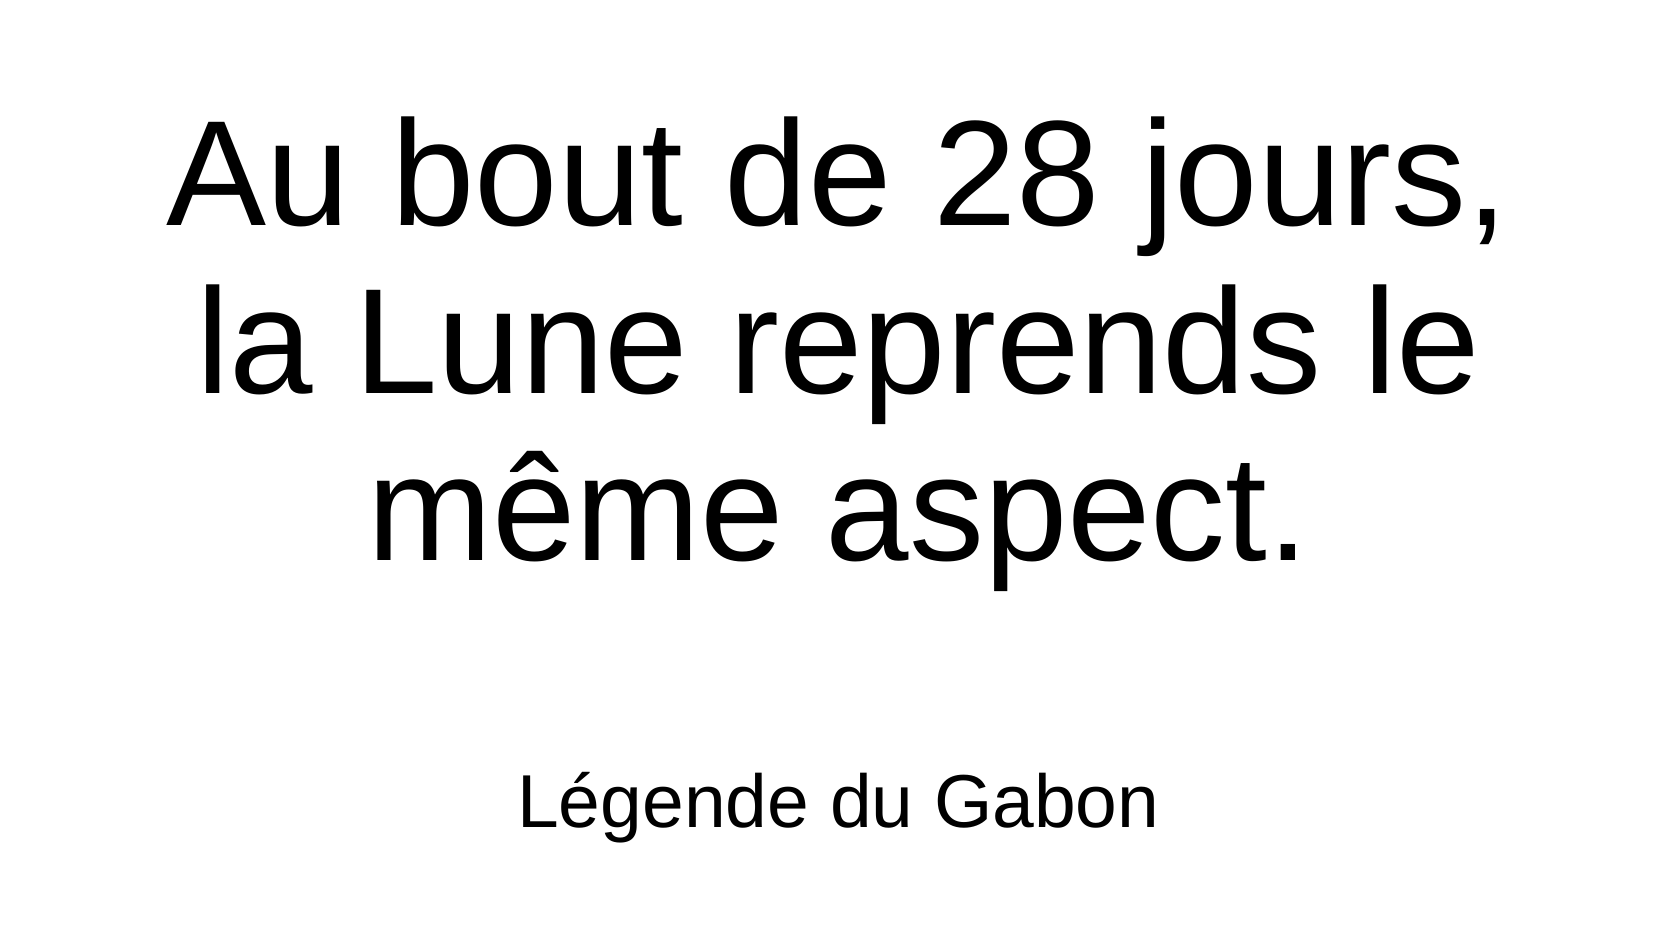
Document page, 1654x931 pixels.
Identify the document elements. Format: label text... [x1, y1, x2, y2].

subtitle Au bout de 28 jours, la Lune reprends le même aspect. Légende du Gabon [94, 89, 1583, 845]
